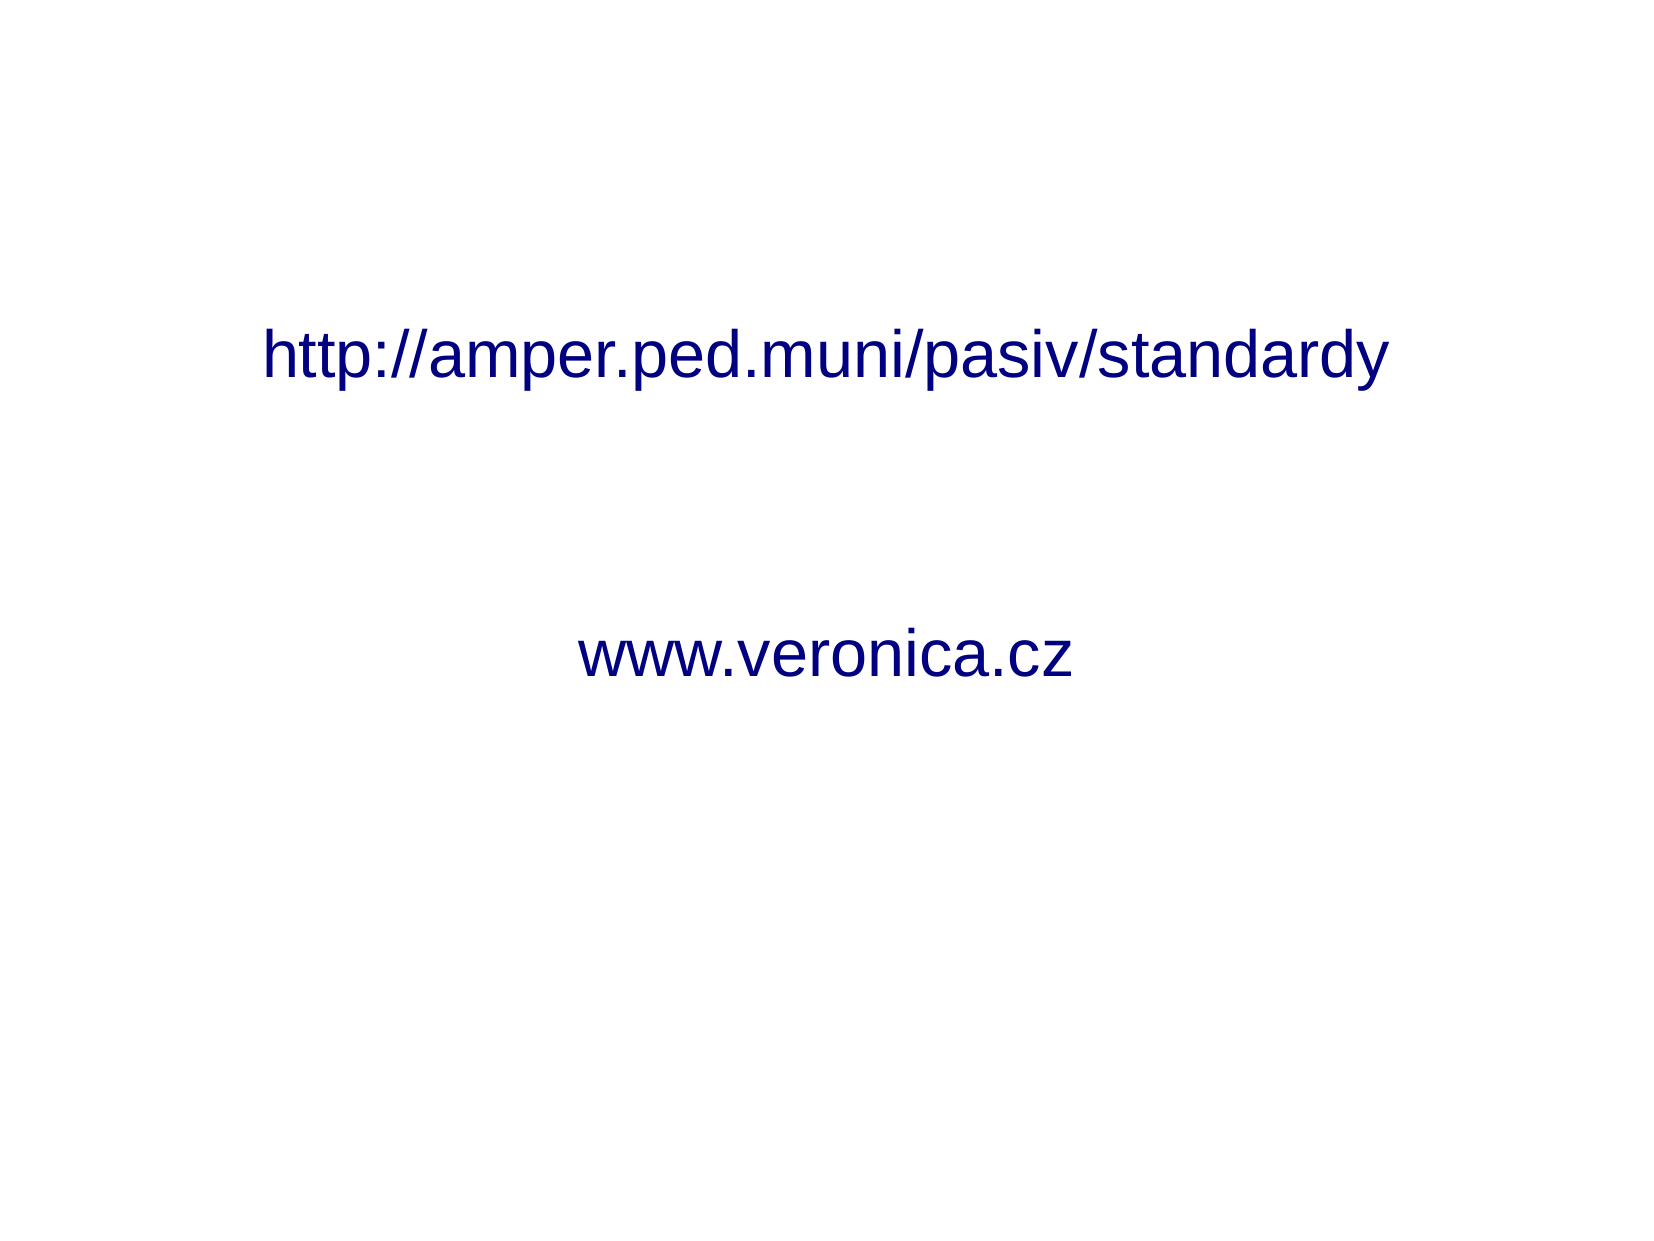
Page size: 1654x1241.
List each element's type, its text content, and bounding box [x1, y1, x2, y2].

subtitle http://amper.ped.muni/pasiv/standardy www.veronica.cz [82, 56, 1571, 1102]
